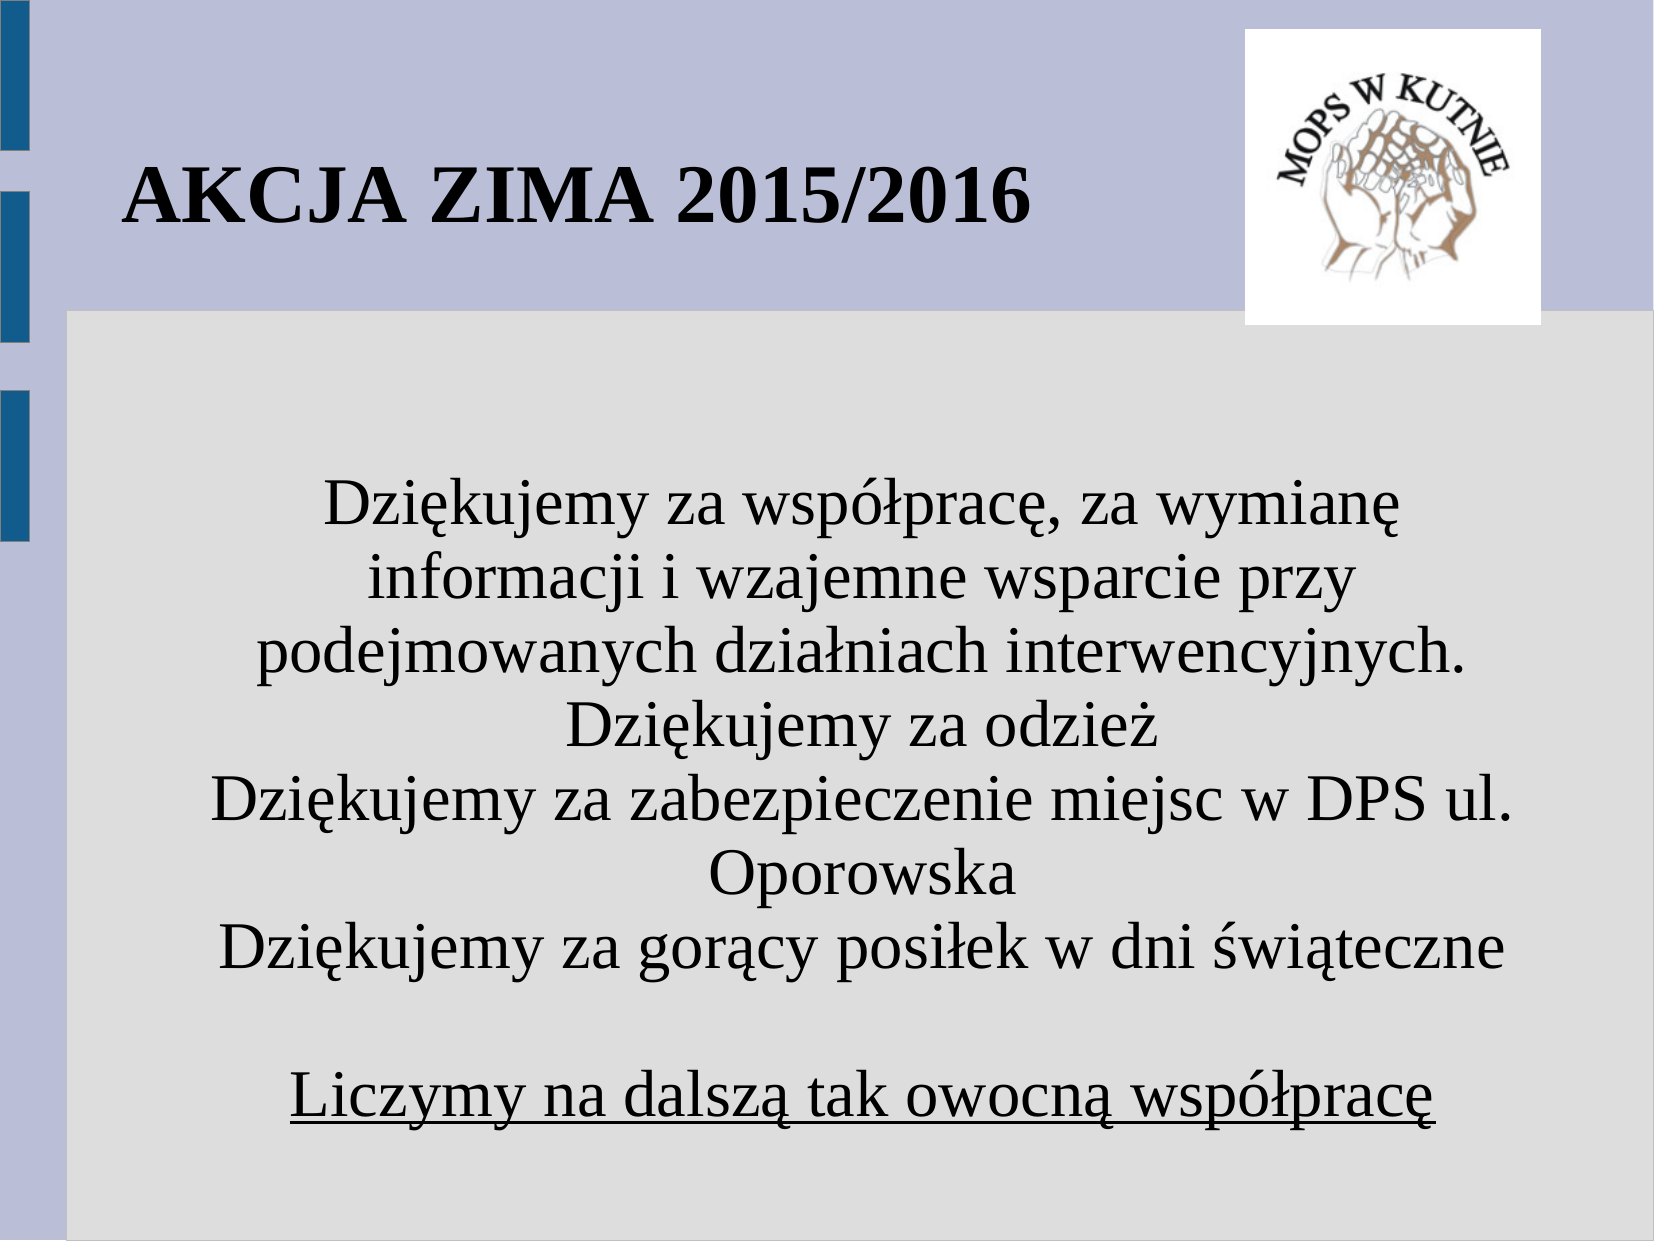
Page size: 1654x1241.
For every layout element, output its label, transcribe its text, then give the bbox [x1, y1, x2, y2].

title AKCJA ZIMA 2015/2016 [121, 91, 1245, 299]
list Dziękujemy za współpracę, za wymianę informacji i wzajemne wsparcie przy podejmowanych działniach interwencyjnych. Dziękujemy za odzież Dziękujemy za zabezpieczenie miejsc w DPS ul. Oporowska Dziękujemy za gorący posiłek w dni świąteczne Liczymy na dalszą tak owocną współpracę [121, 344, 1534, 1217]
picture [1245, 29, 1541, 325]
